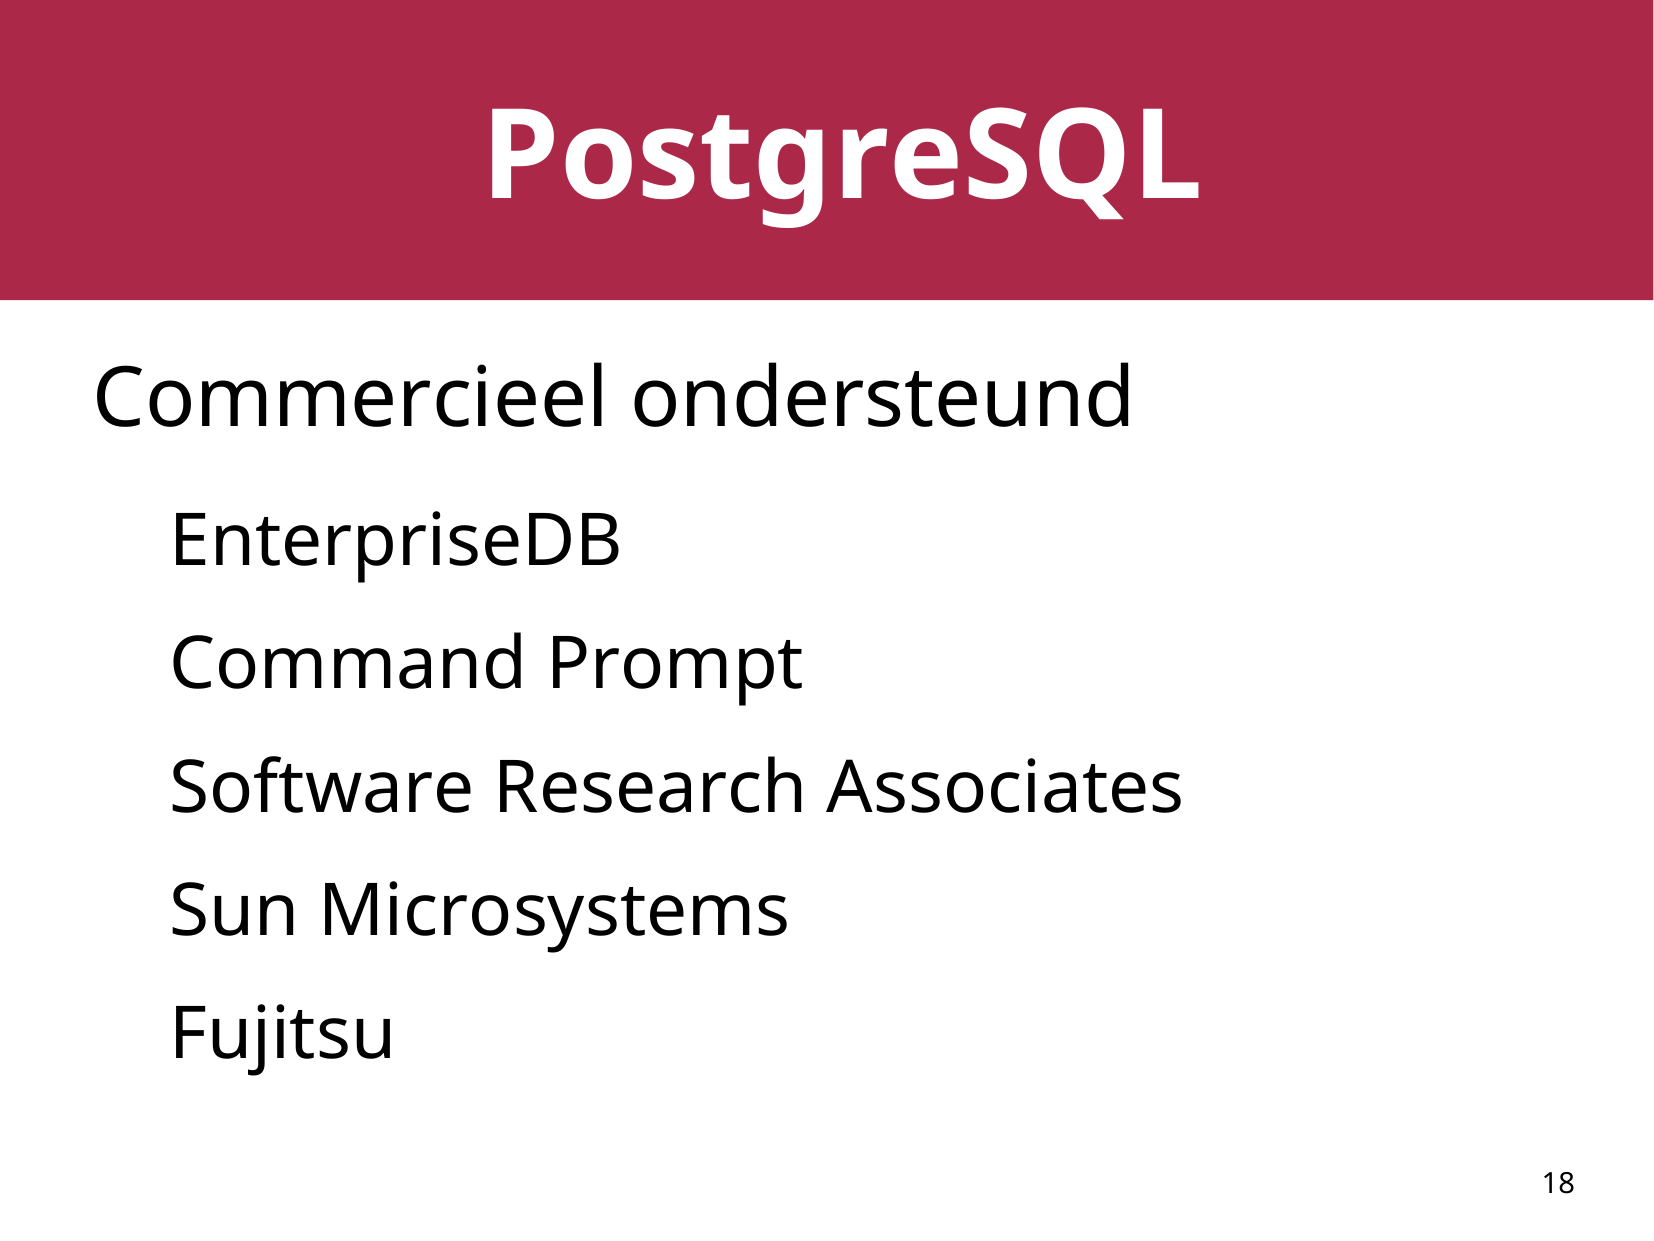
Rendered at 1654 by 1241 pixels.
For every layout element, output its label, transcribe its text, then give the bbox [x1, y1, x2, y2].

list Commercieel ondersteund EnterpriseDB Command Prompt Software Research Associates Sun Microsystems Fujitsu [75, 337, 1576, 1126]
title PostgreSQL [75, 0, 1576, 301]
